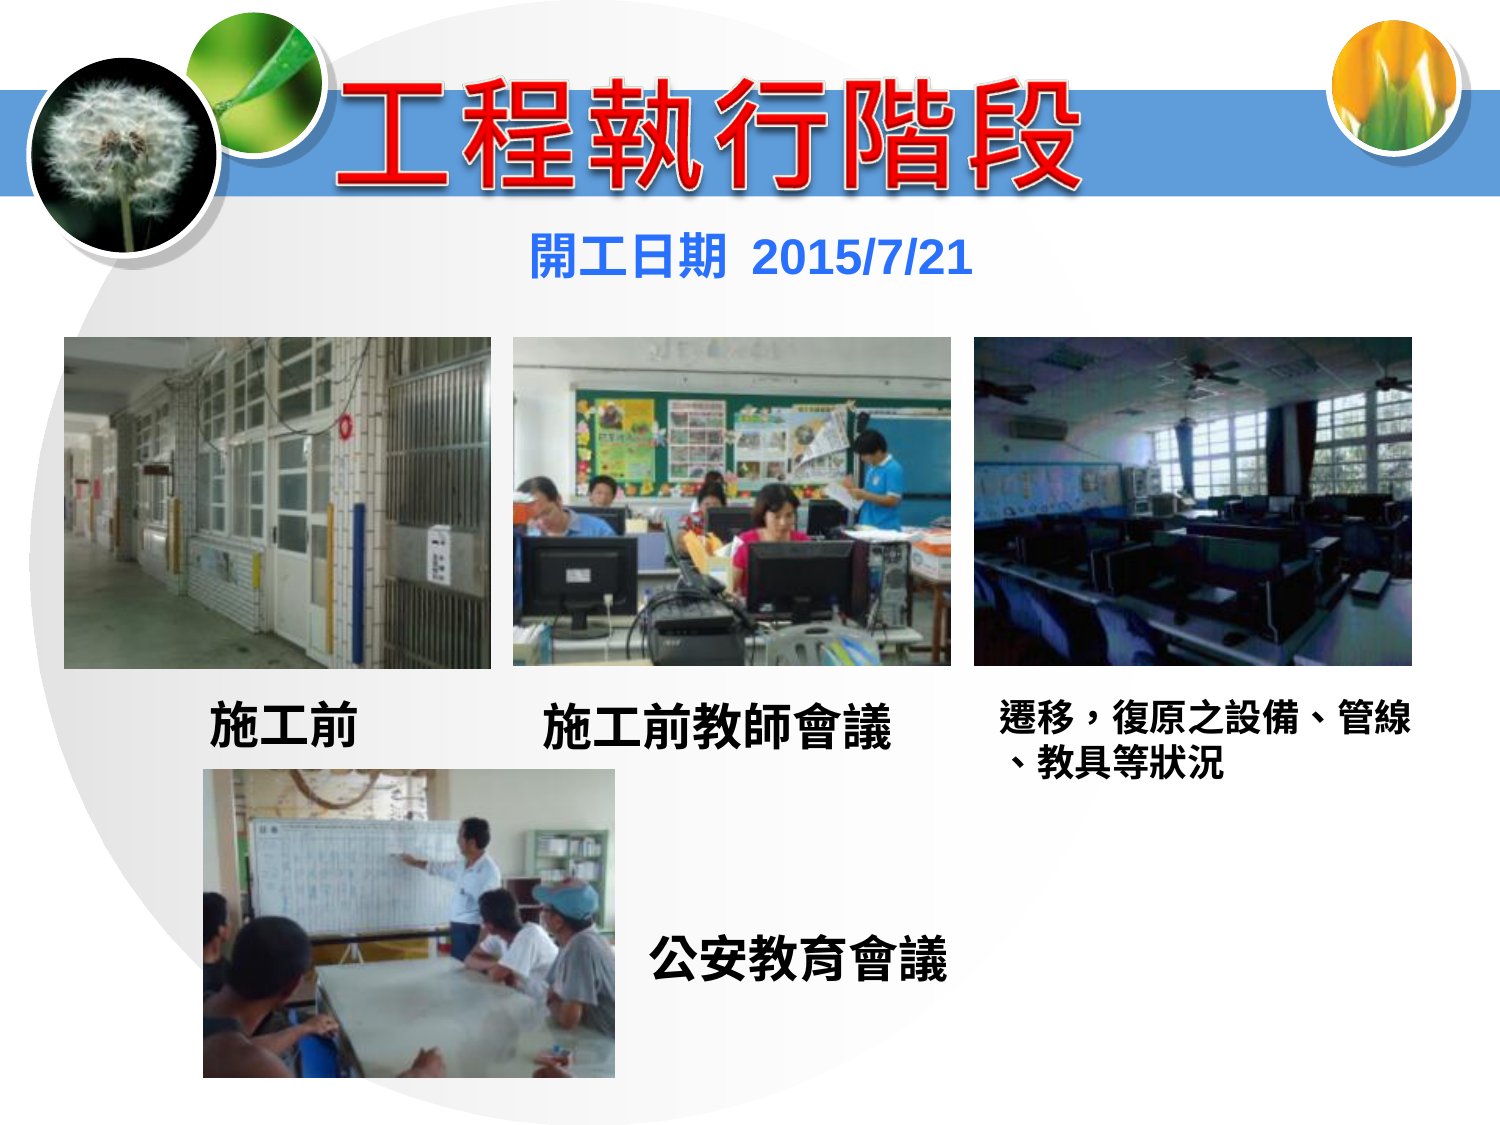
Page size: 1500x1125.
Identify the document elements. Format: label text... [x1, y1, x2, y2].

picture [31, 57, 217, 253]
text_box 施工前 [194, 685, 396, 762]
text_box 遷移，復原之設備、管線、教具等狀況 [984, 685, 1436, 792]
picture [203, 769, 615, 1078]
picture [1331, 20, 1457, 151]
text_box 開工日期 2015/7/21 [513, 216, 989, 293]
text_box 公安教育會議 [633, 920, 964, 996]
text_box 施工前教師會議 [527, 687, 954, 764]
picture [64, 12, 1412, 669]
